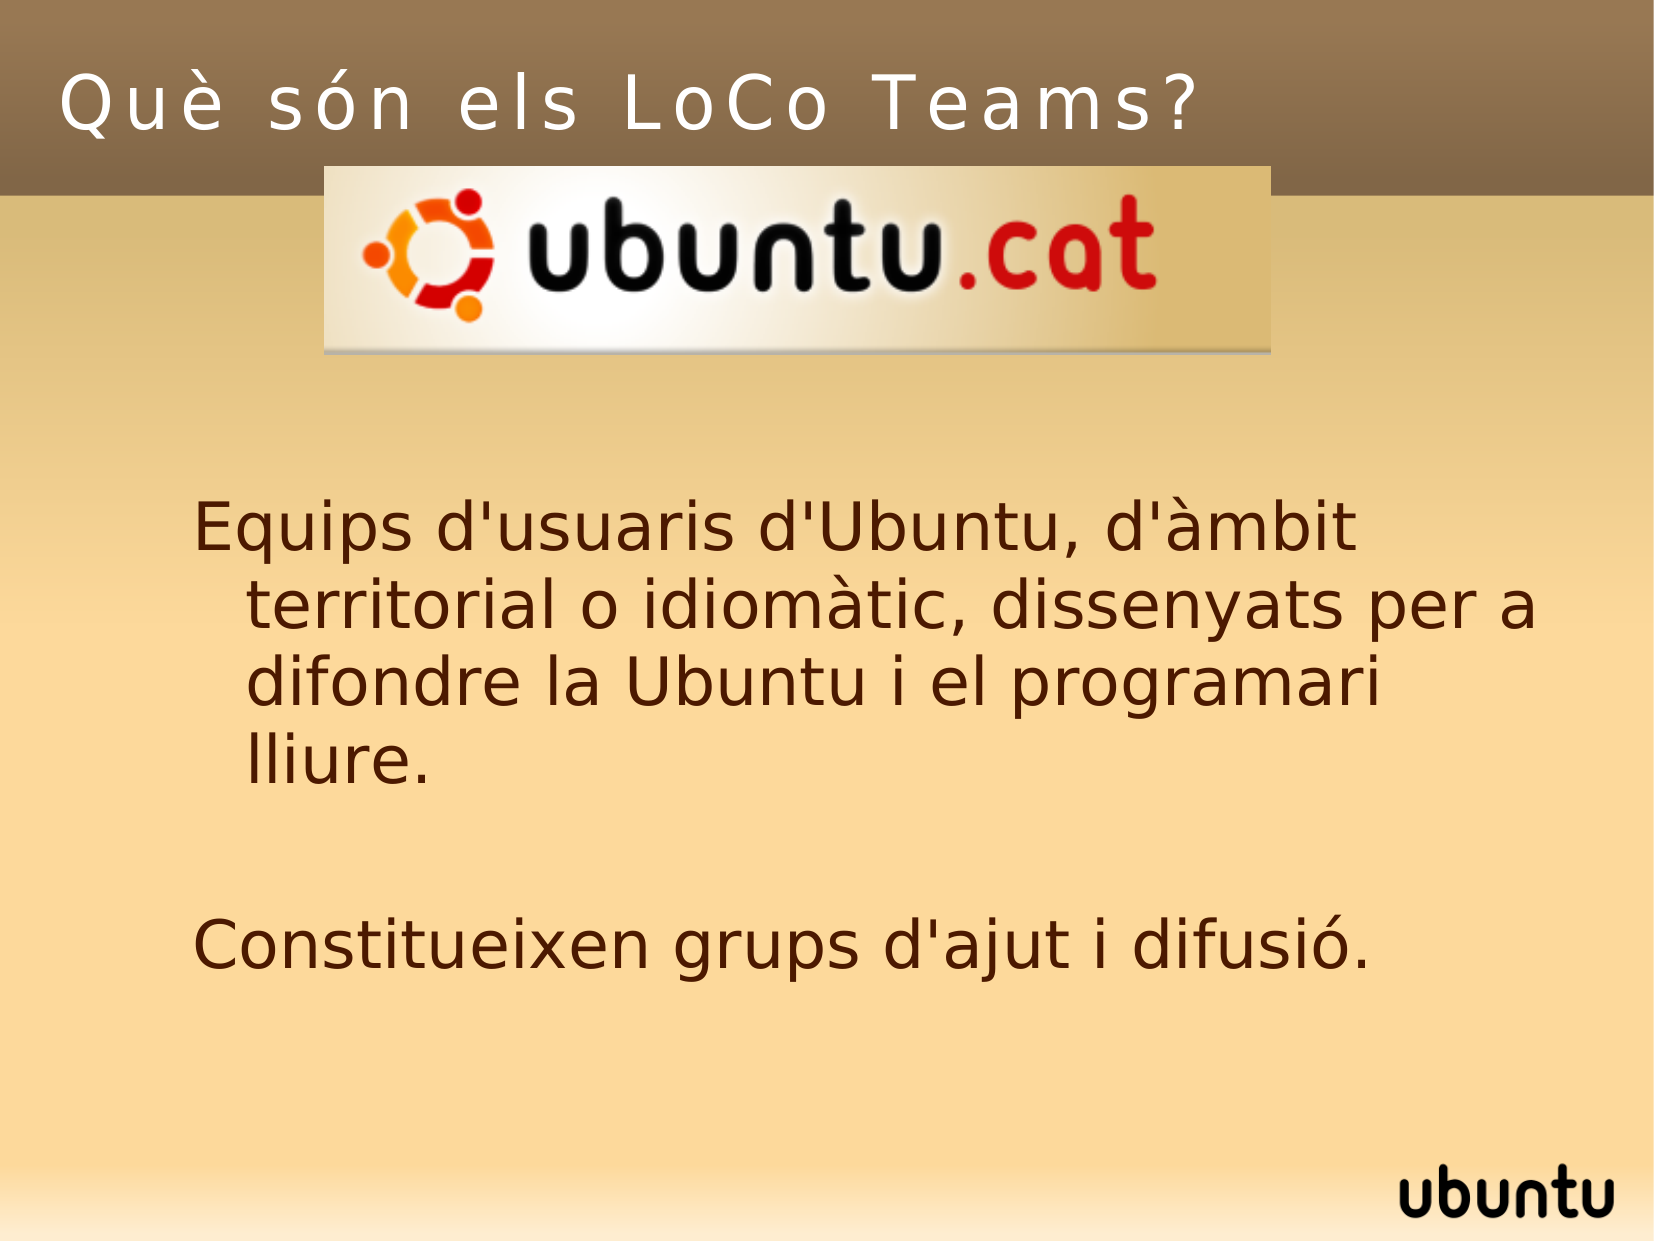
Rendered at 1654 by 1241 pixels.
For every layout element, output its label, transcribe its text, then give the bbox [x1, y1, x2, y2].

picture [0, 0, 1654, 1241]
title Què són els LoCo Teams? [59, 29, 1595, 178]
list Equips d'usuaris d'Ubuntu, d'àmbit territorial o idiomàtic, dissenyats per a difondre la Ubuntu i el programari lliure. Constitueixen grups d'ajut i difusió. [174, 488, 1565, 1241]
